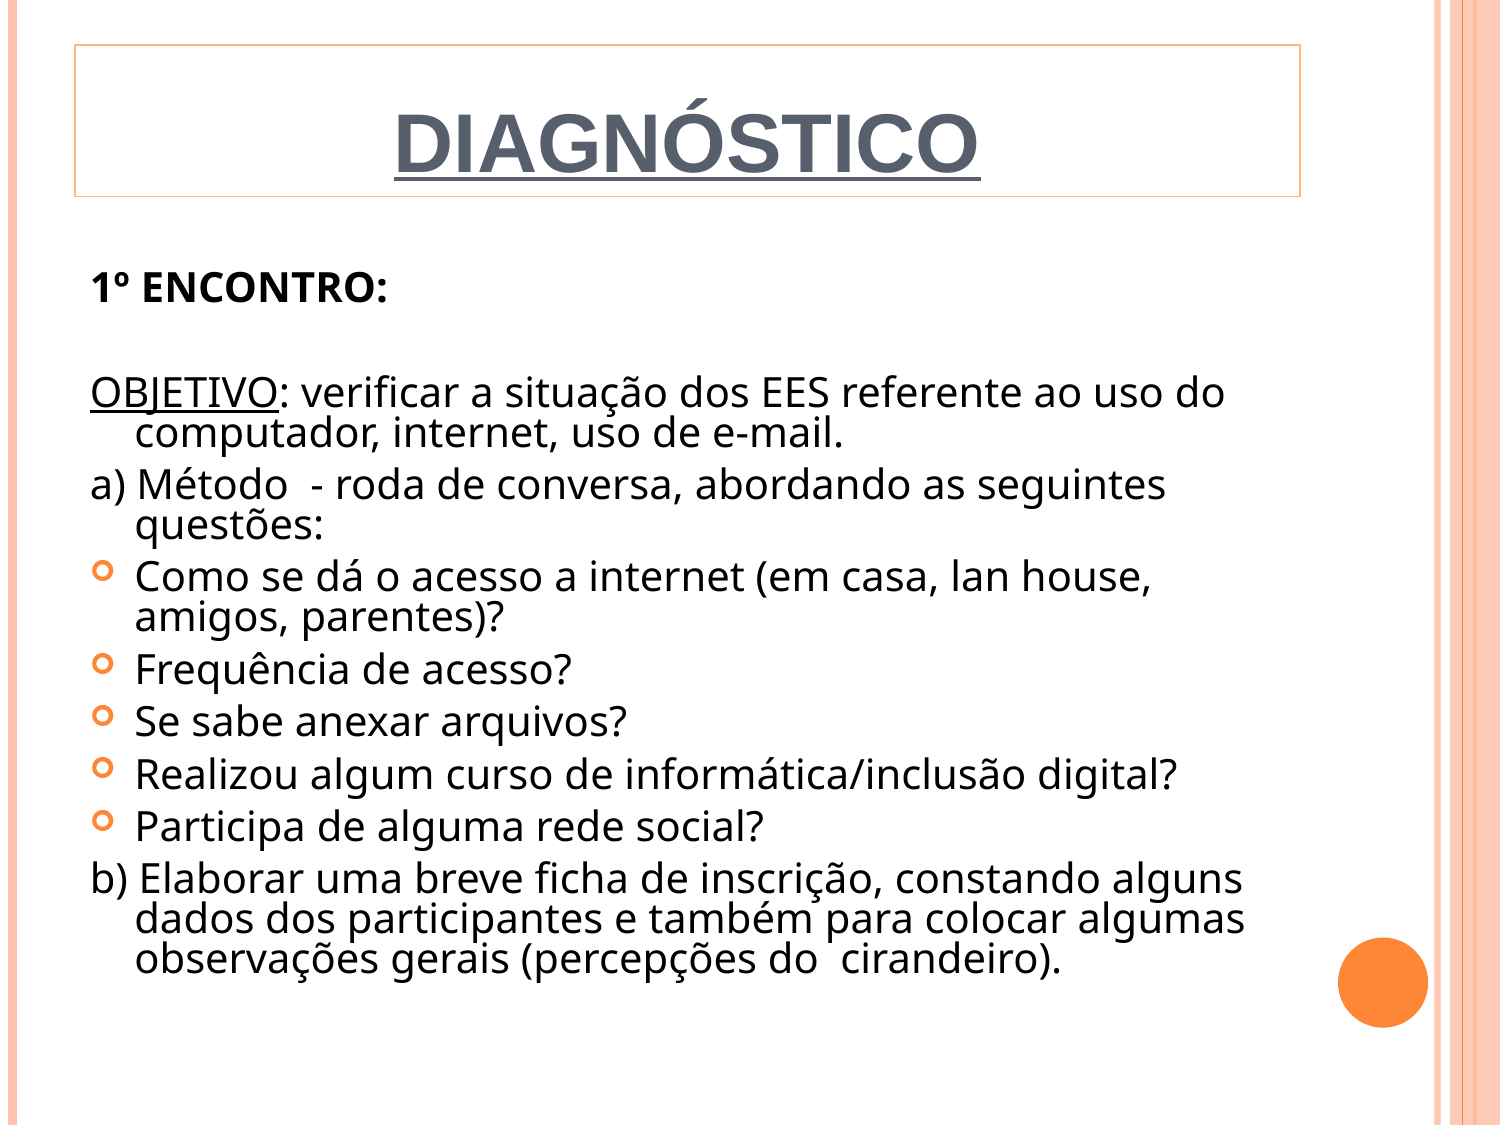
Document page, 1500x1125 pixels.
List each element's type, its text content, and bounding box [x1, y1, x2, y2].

list 1º ENCONTRO: OBJETIVO: verificar a situação dos EES referente ao uso do computador, internet, uso de e-mail. a) Método - roda de conversa, abordando as seguintes questões: Como se dá o acesso a internet (em casa, lan house, amigos, parentes)? Frequência de acesso? Se sabe anexar arquivos? Realizou algum curso de informática/inclusão digital? Participa de alguma rede social? b) Elaborar uma breve ficha de inscrição, constando alguns dados dos participantes e também para colocar algumas observações gerais (percepções do cirandeiro). [74, 262, 1300, 1063]
title DIAGNÓSTICO [74, 45, 1300, 197]
